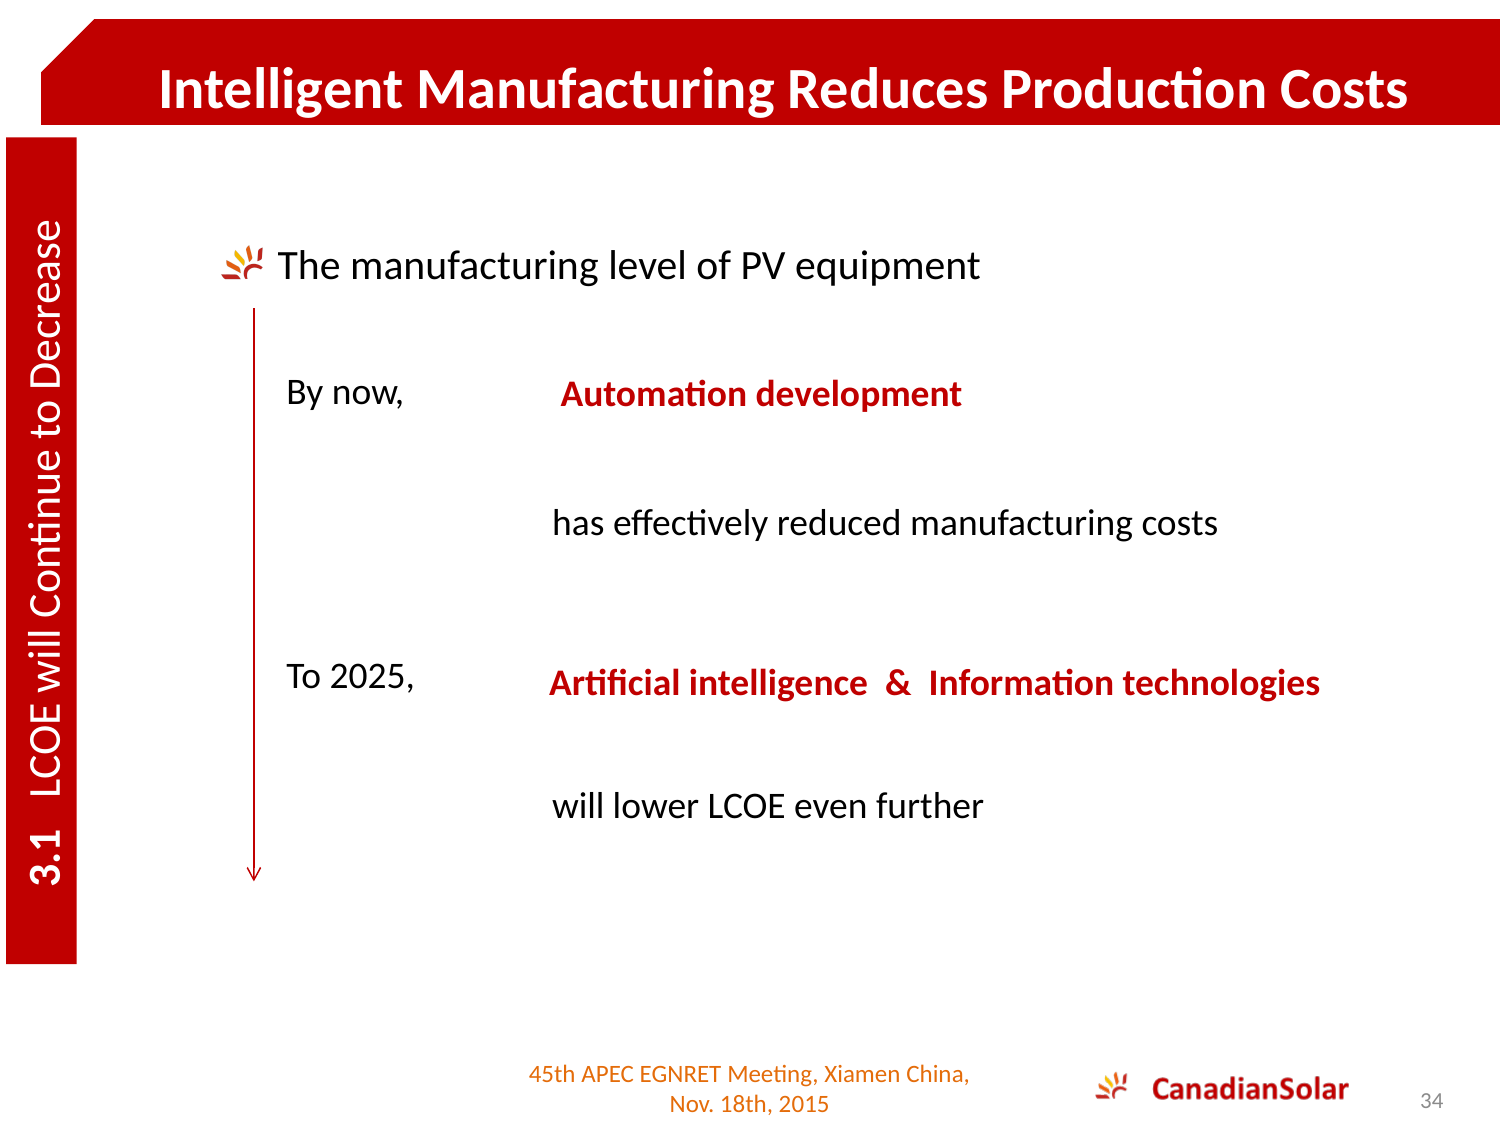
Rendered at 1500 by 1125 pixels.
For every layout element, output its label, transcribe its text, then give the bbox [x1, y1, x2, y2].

text_box will lower LCOE even further [537, 751, 1294, 834]
slide_number <編號> [1108, 1069, 1459, 1125]
picture [221, 245, 264, 281]
footer 45th APEC EGNRET Meeting, Xiamen China, Nov. 18th, 2015 [512, 1057, 988, 1118]
text_box 3.1 LCOE will Continue to Decrease [6, 137, 77, 965]
text_box Intelligent Manufacturing Reduces Production Costs [41, 19, 1500, 126]
text_box Automation development [545, 361, 978, 422]
text_box By now, [271, 360, 479, 420]
text_box Artificial intelligence & Information technologies [534, 628, 1424, 711]
text_box To 2025, [271, 643, 514, 704]
text_box has effectively reduced manufacturing costs [537, 468, 1459, 551]
picture [1080, 1046, 1377, 1125]
text_box The manufacturing level of PV equipment [206, 205, 1105, 296]
